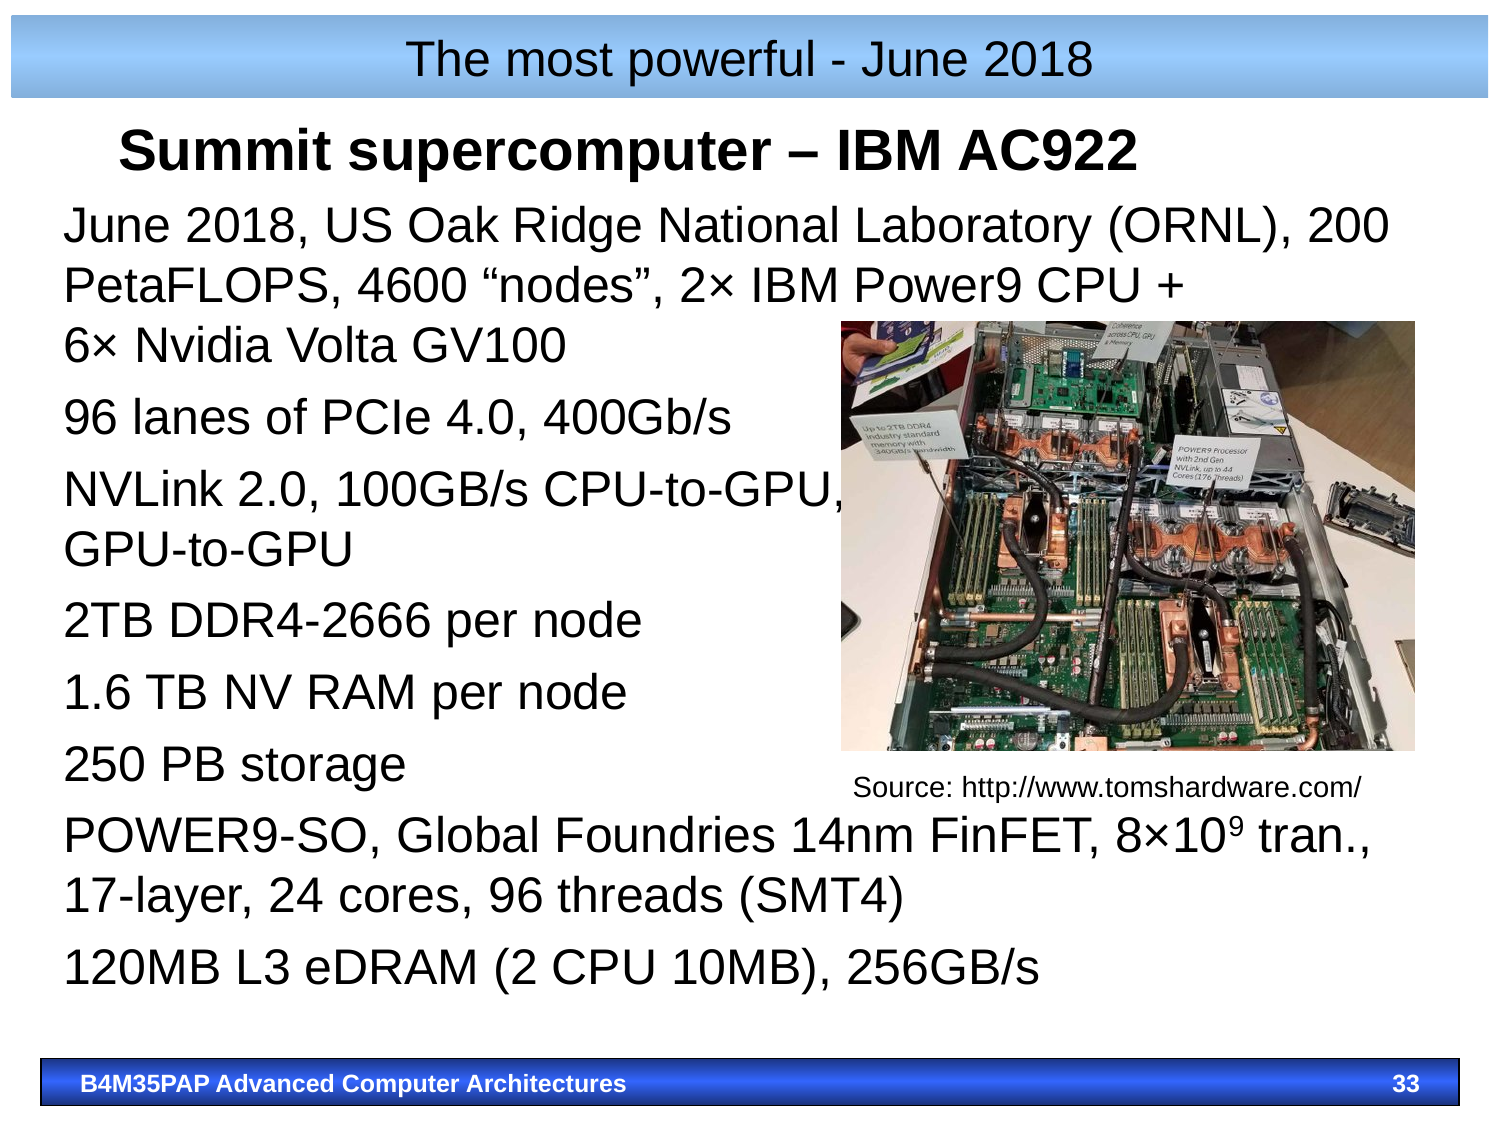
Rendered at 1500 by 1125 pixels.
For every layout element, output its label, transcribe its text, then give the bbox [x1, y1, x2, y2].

picture [841, 321, 1415, 751]
text_box June 2018, US Oak Ridge National Laboratory (ORNL), 200 PetaFLOPS, 4600 “nodes”, 2× IBM Power9 CPU + 6× Nvidia Volta GV100 96 lanes of PCIe 4.0, 400Gb/s NVLink 2.0, 100GB/s CPU-to-GPU, GPU-to-GPU 2TB DDR4-2666 per node 1.6 TB NV RAM per node 250 PB storage POWER9-SO, Global Foundries 14nm FinFET, 8×109 tran., 17-layer, 24 cores, 96 threads (SMT4) 120MB L3 eDRAM (2 CPU 10MB), 256GB/s [48, 185, 1412, 1019]
text_box Source: http://www.tomshardware.com/ [837, 763, 1392, 814]
title The most powerful - June 2018 [11, 15, 1489, 98]
text_box Summit supercomputer – IBM AC922 [67, 109, 1231, 190]
